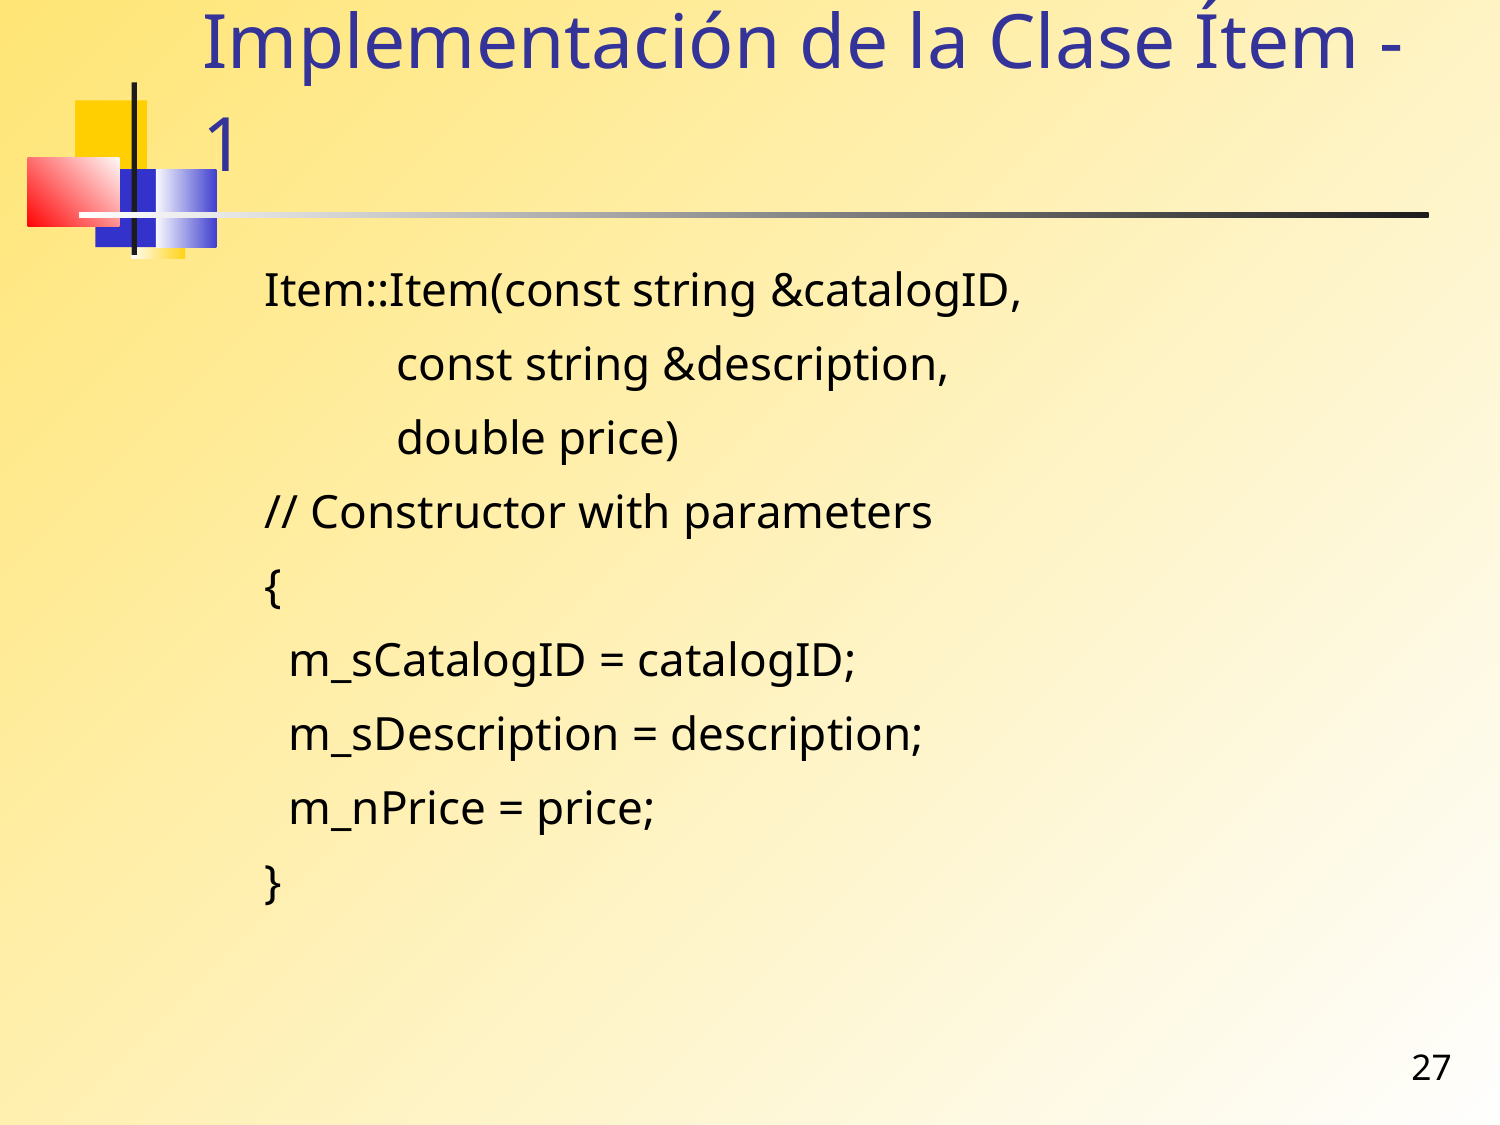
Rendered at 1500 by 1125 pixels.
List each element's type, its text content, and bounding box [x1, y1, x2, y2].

title Implementación de la Clase Ítem - 1 [187, 37, 1466, 201]
list Item::Item(const string &catalogID, const string &description, double price)‏ // Constructor with parameters { m_sCatalogID = catalogID; m_sDescription = description; m_nPrice = price; } [249, 249, 1463, 1013]
